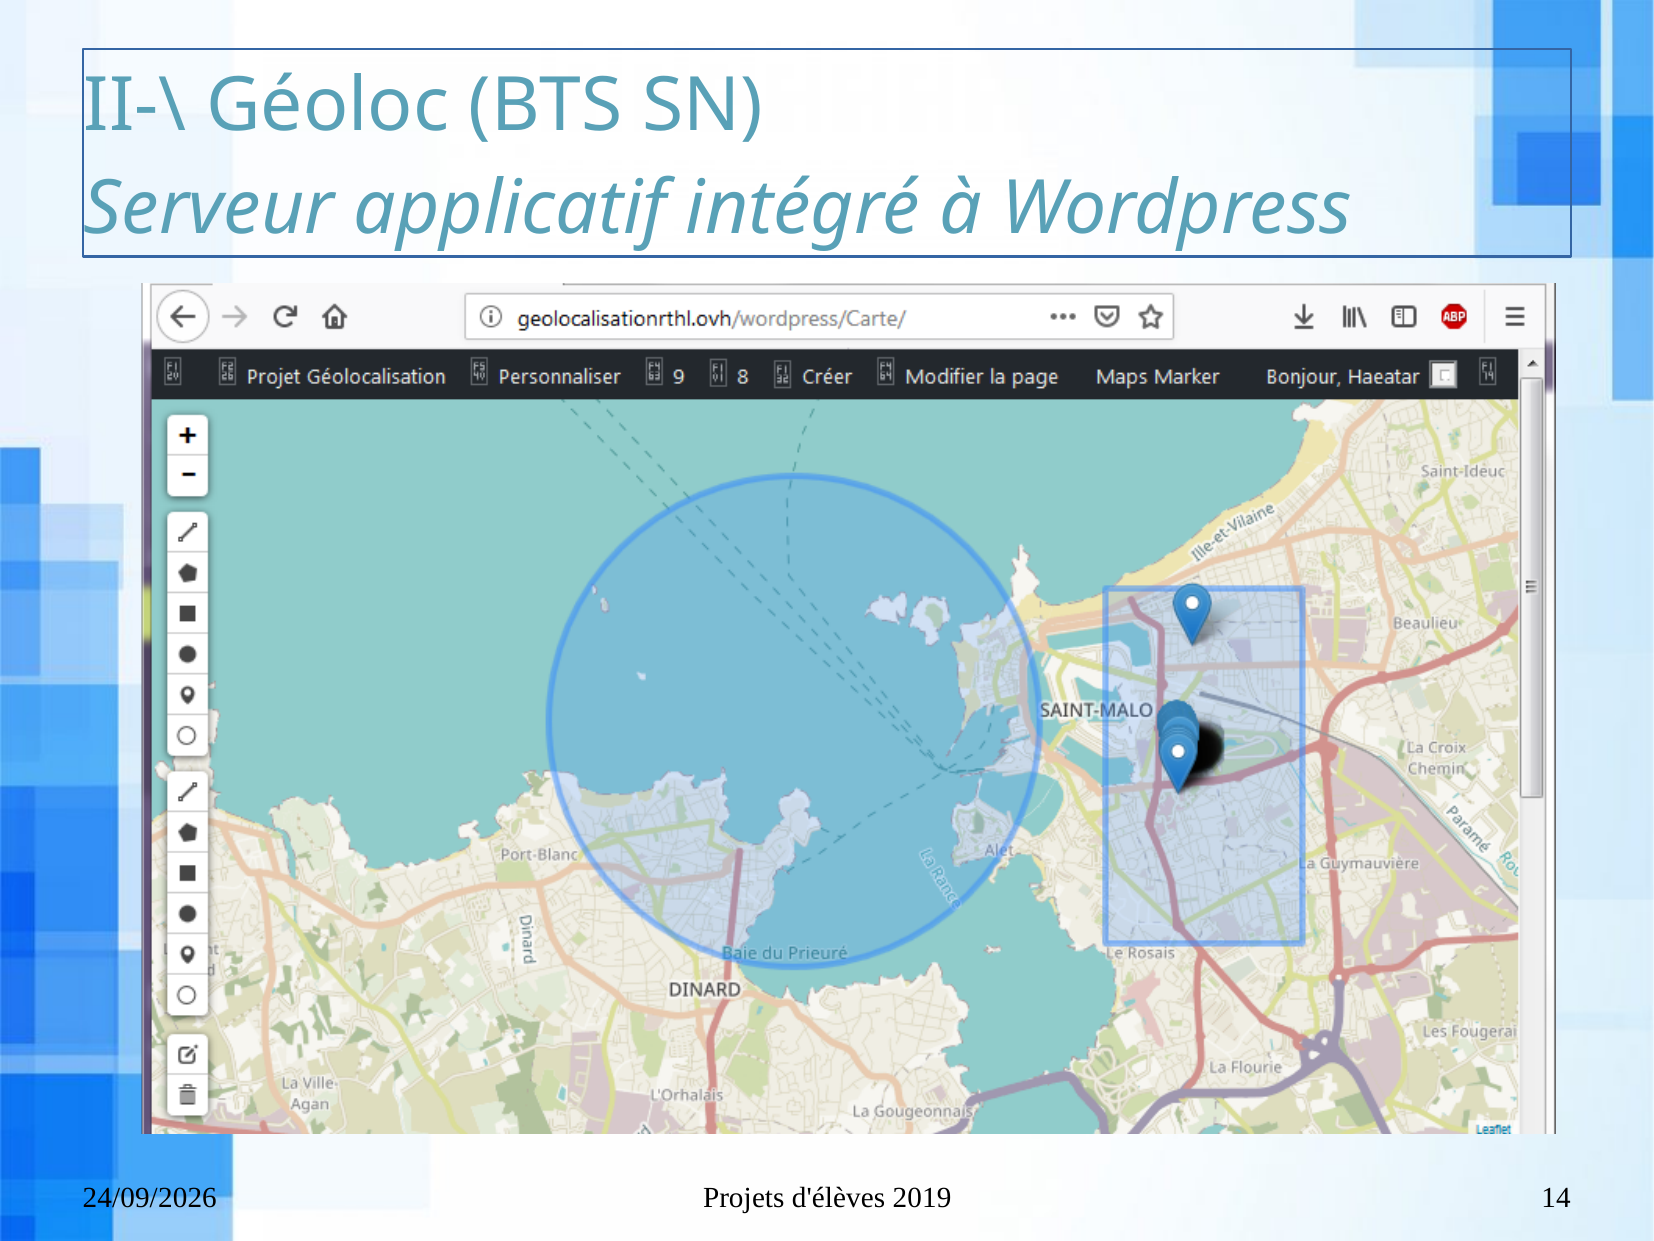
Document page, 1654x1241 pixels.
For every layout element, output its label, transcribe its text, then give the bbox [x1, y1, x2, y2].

title II-\ Géoloc (BTS SN) Serveur applicatif intégré à Wordpress [82, 49, 1571, 257]
picture [0, 0, 1654, 1241]
